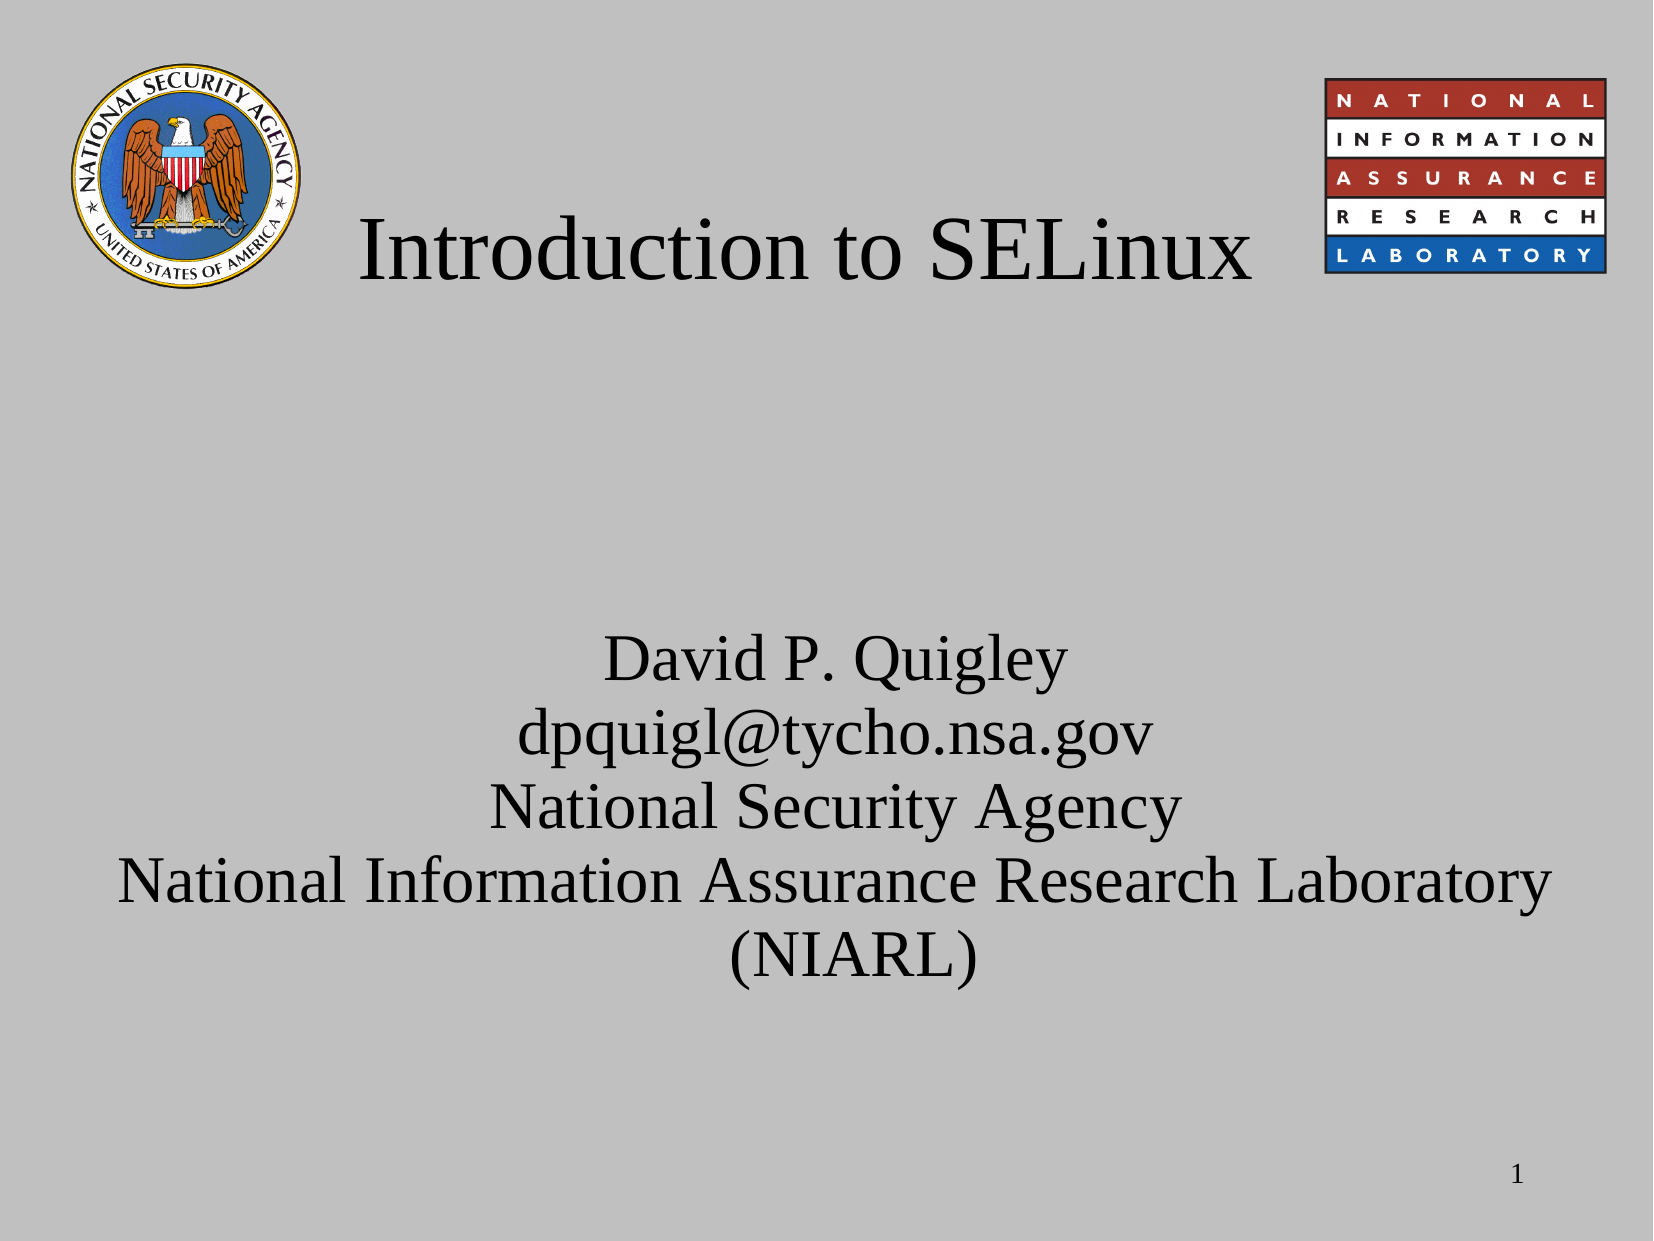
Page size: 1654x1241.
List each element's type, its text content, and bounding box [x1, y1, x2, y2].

picture [1324, 78, 1607, 274]
picture [69, 61, 300, 291]
subtitle David P. Quigley dpquigl@tycho.nsa.gov National Security Agency National Information Assurance Research Laboratory (NIARL) [75, 525, 1563, 1088]
title Introduction to SELinux [300, 0, 1313, 498]
